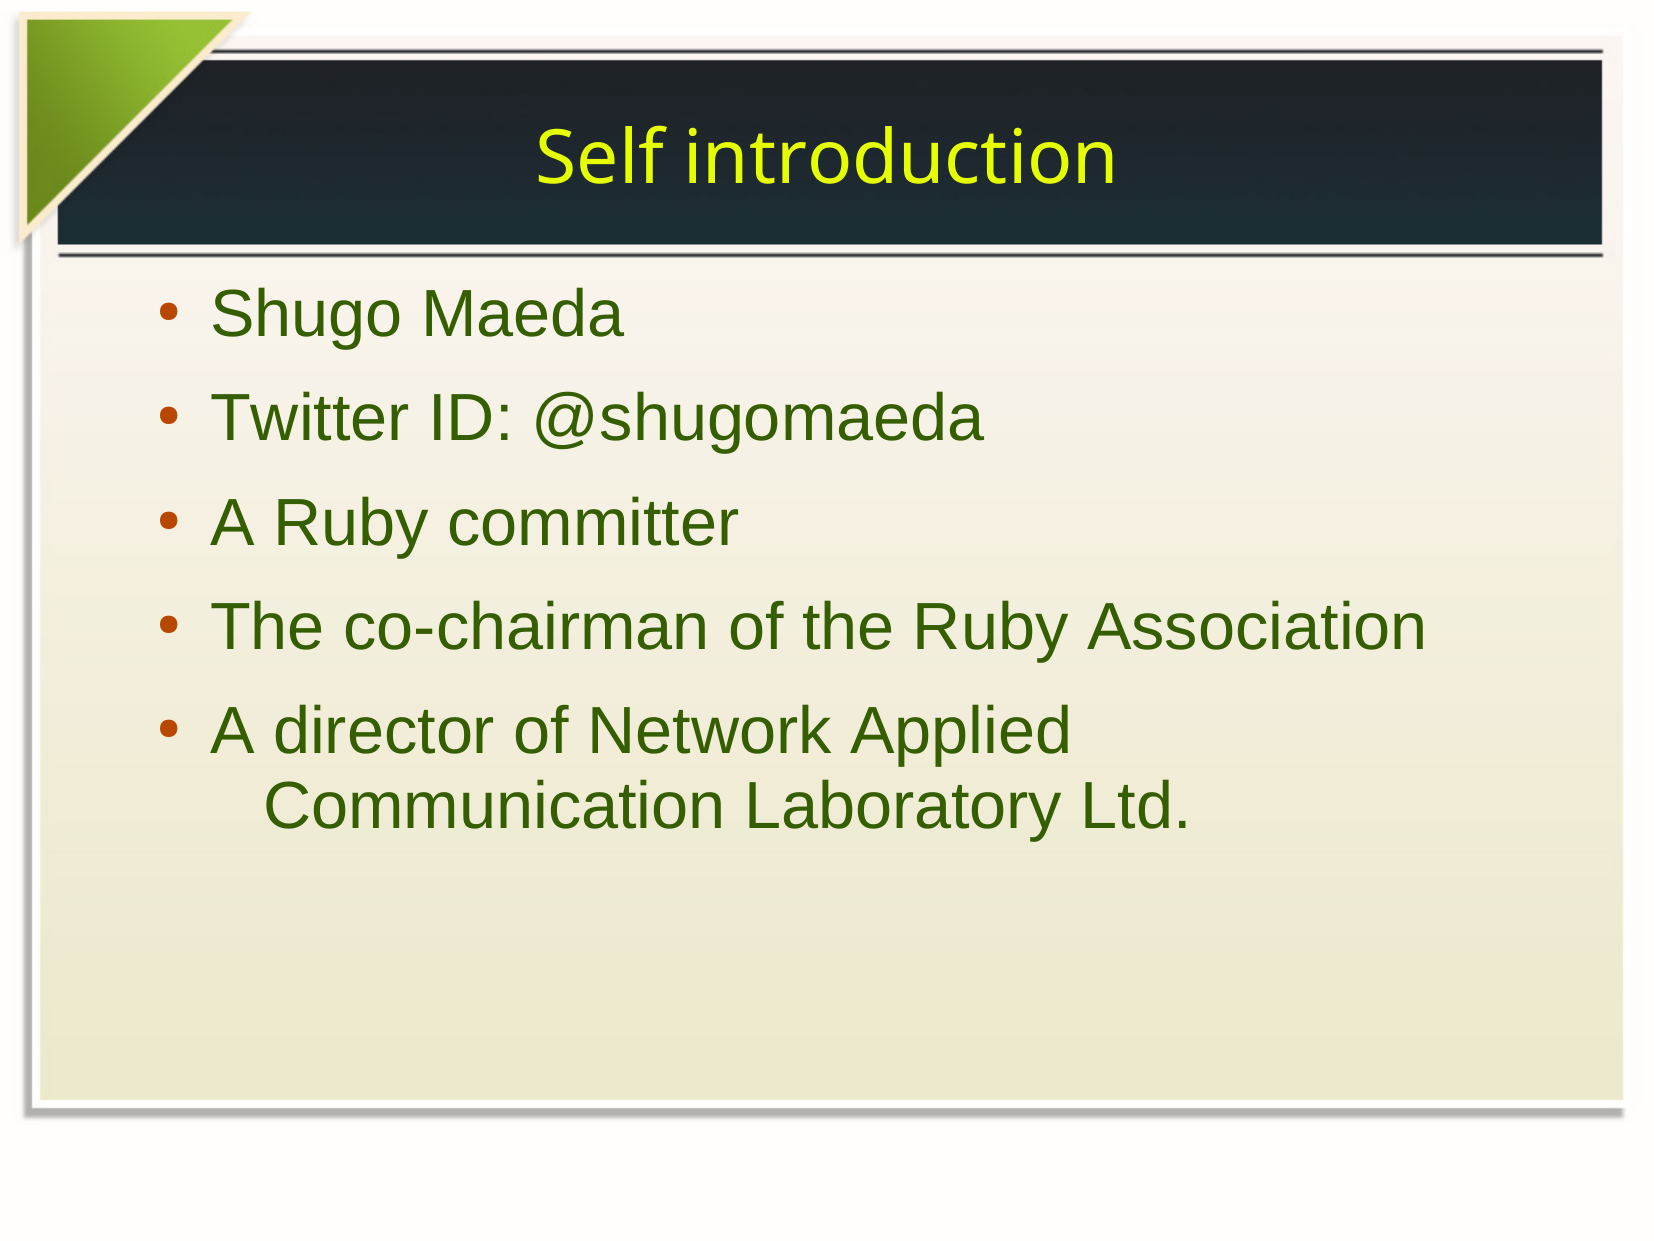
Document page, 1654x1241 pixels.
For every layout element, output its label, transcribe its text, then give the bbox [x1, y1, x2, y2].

list Shugo Maeda Twitter ID: @shugomaeda A Ruby committer The co-chairman of the Ruby Association A director of Network Applied Communication Laboratory Ltd. [121, 276, 1534, 1087]
title Self introduction [121, 73, 1534, 237]
picture [0, 0, 1654, 1241]
